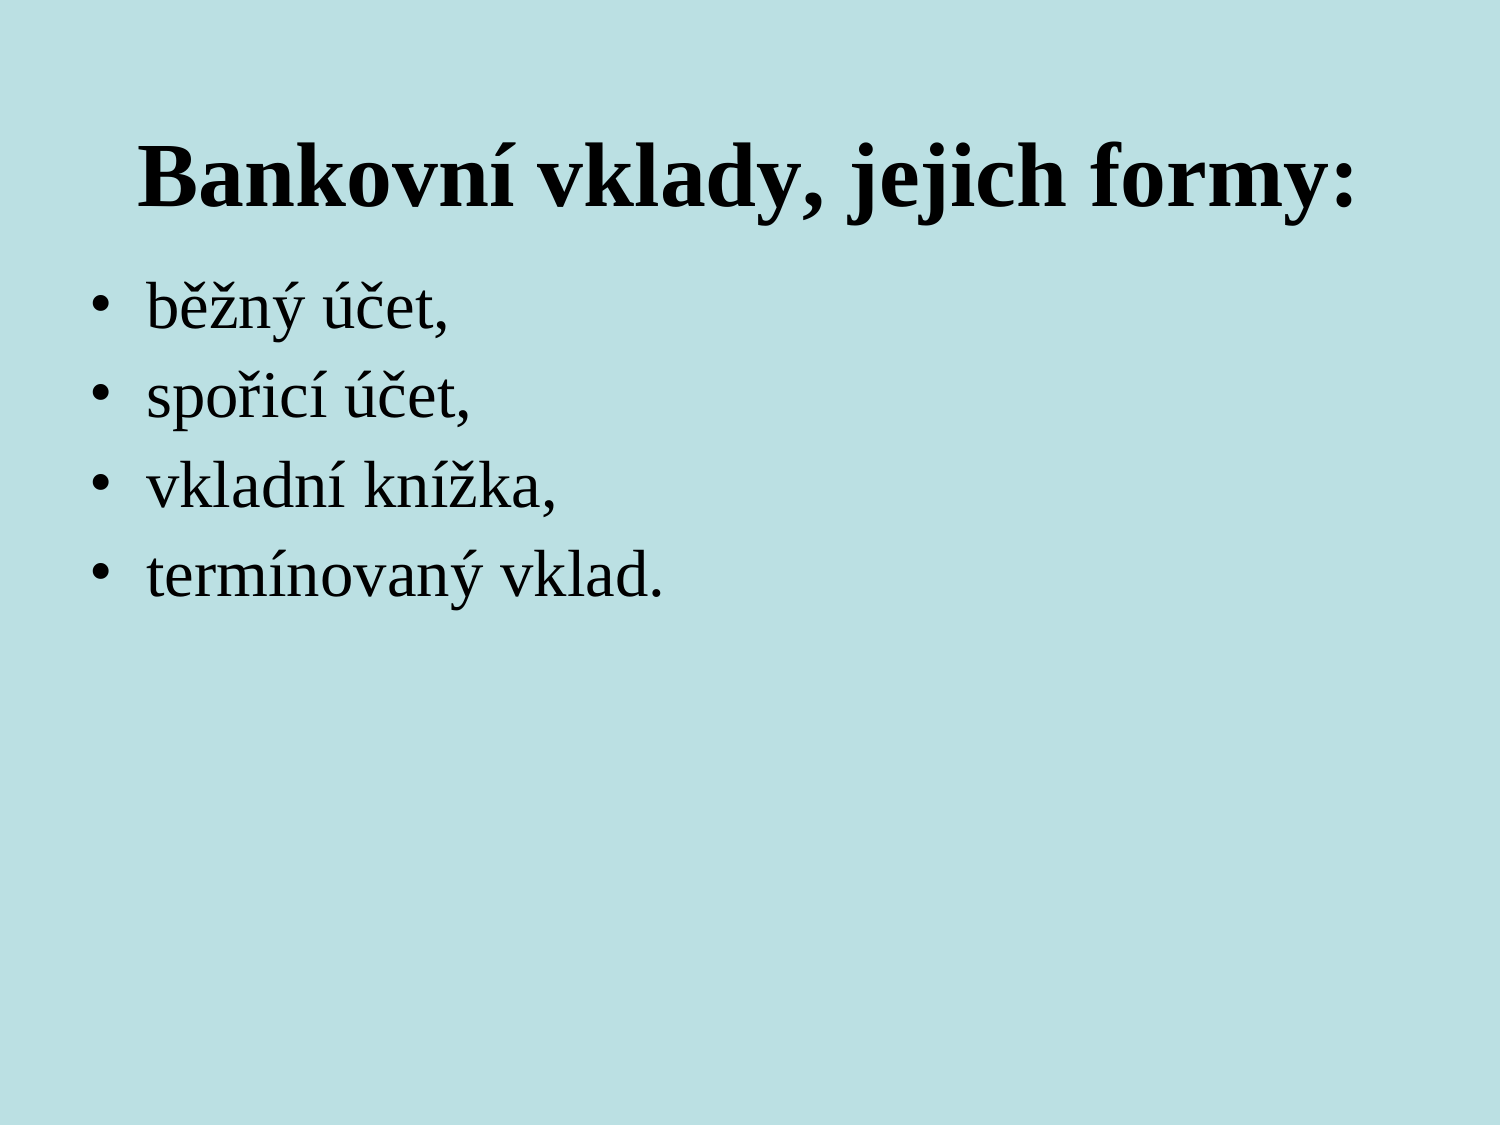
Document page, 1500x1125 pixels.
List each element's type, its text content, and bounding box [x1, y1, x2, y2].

list běžný účet, spořicí účet, vkladní knížka, termínovaný vklad. [75, 262, 1426, 1006]
title Bankovní vklady, jejich formy: [75, 44, 1426, 233]
